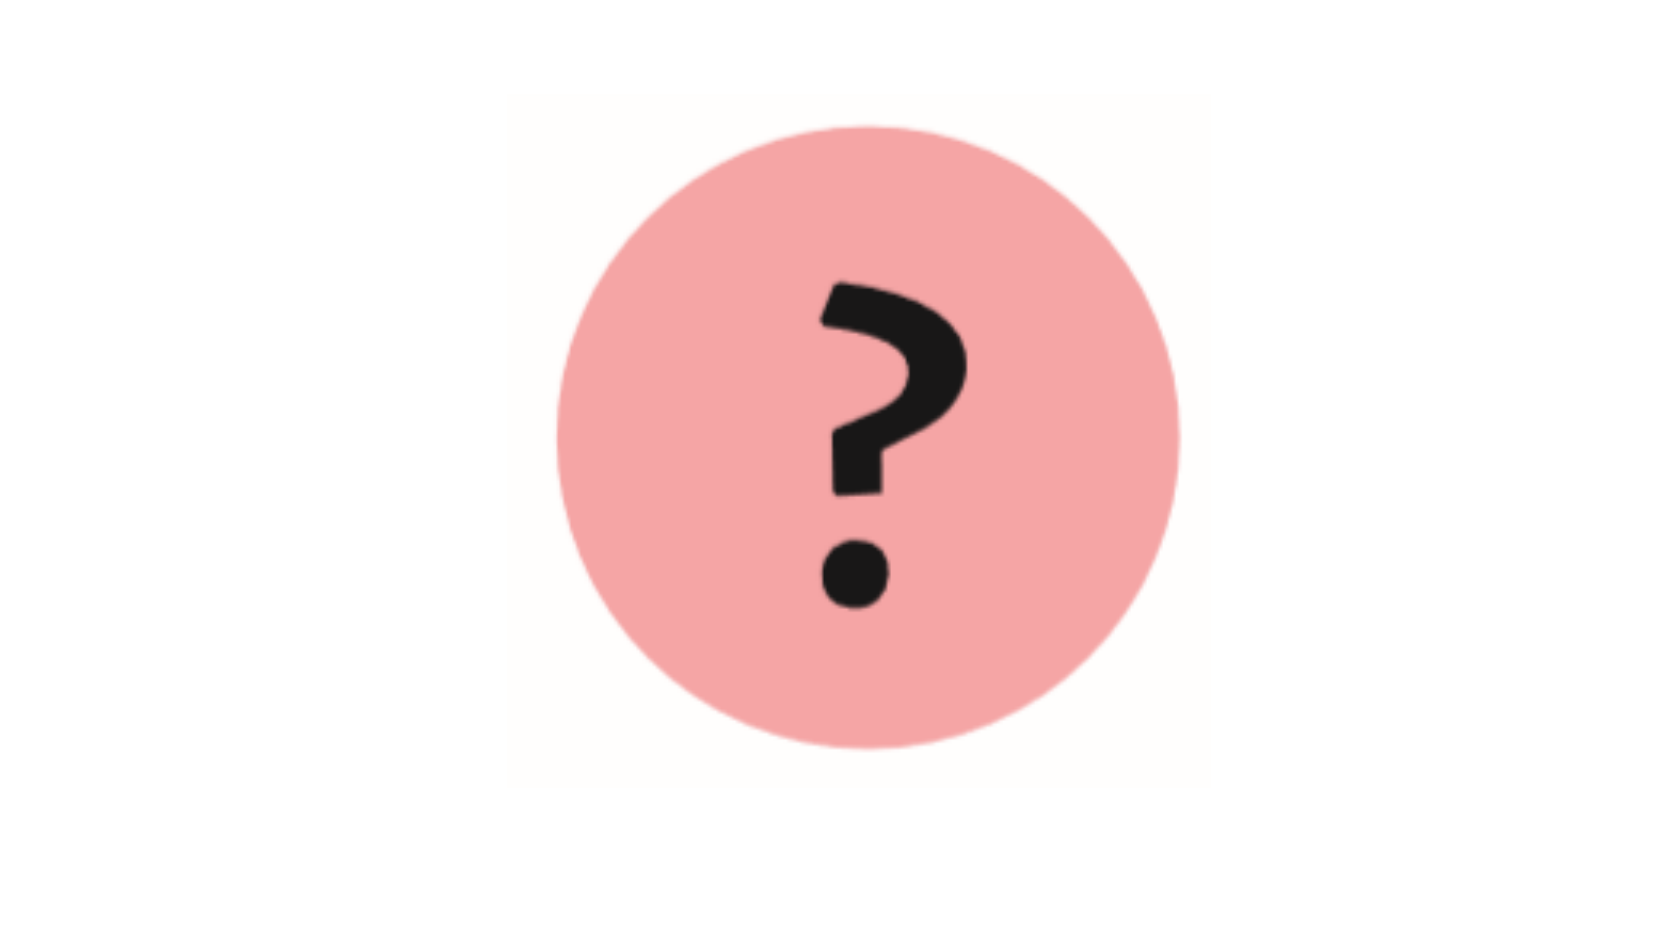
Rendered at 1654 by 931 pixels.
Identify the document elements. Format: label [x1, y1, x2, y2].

picture [507, 94, 1211, 788]
